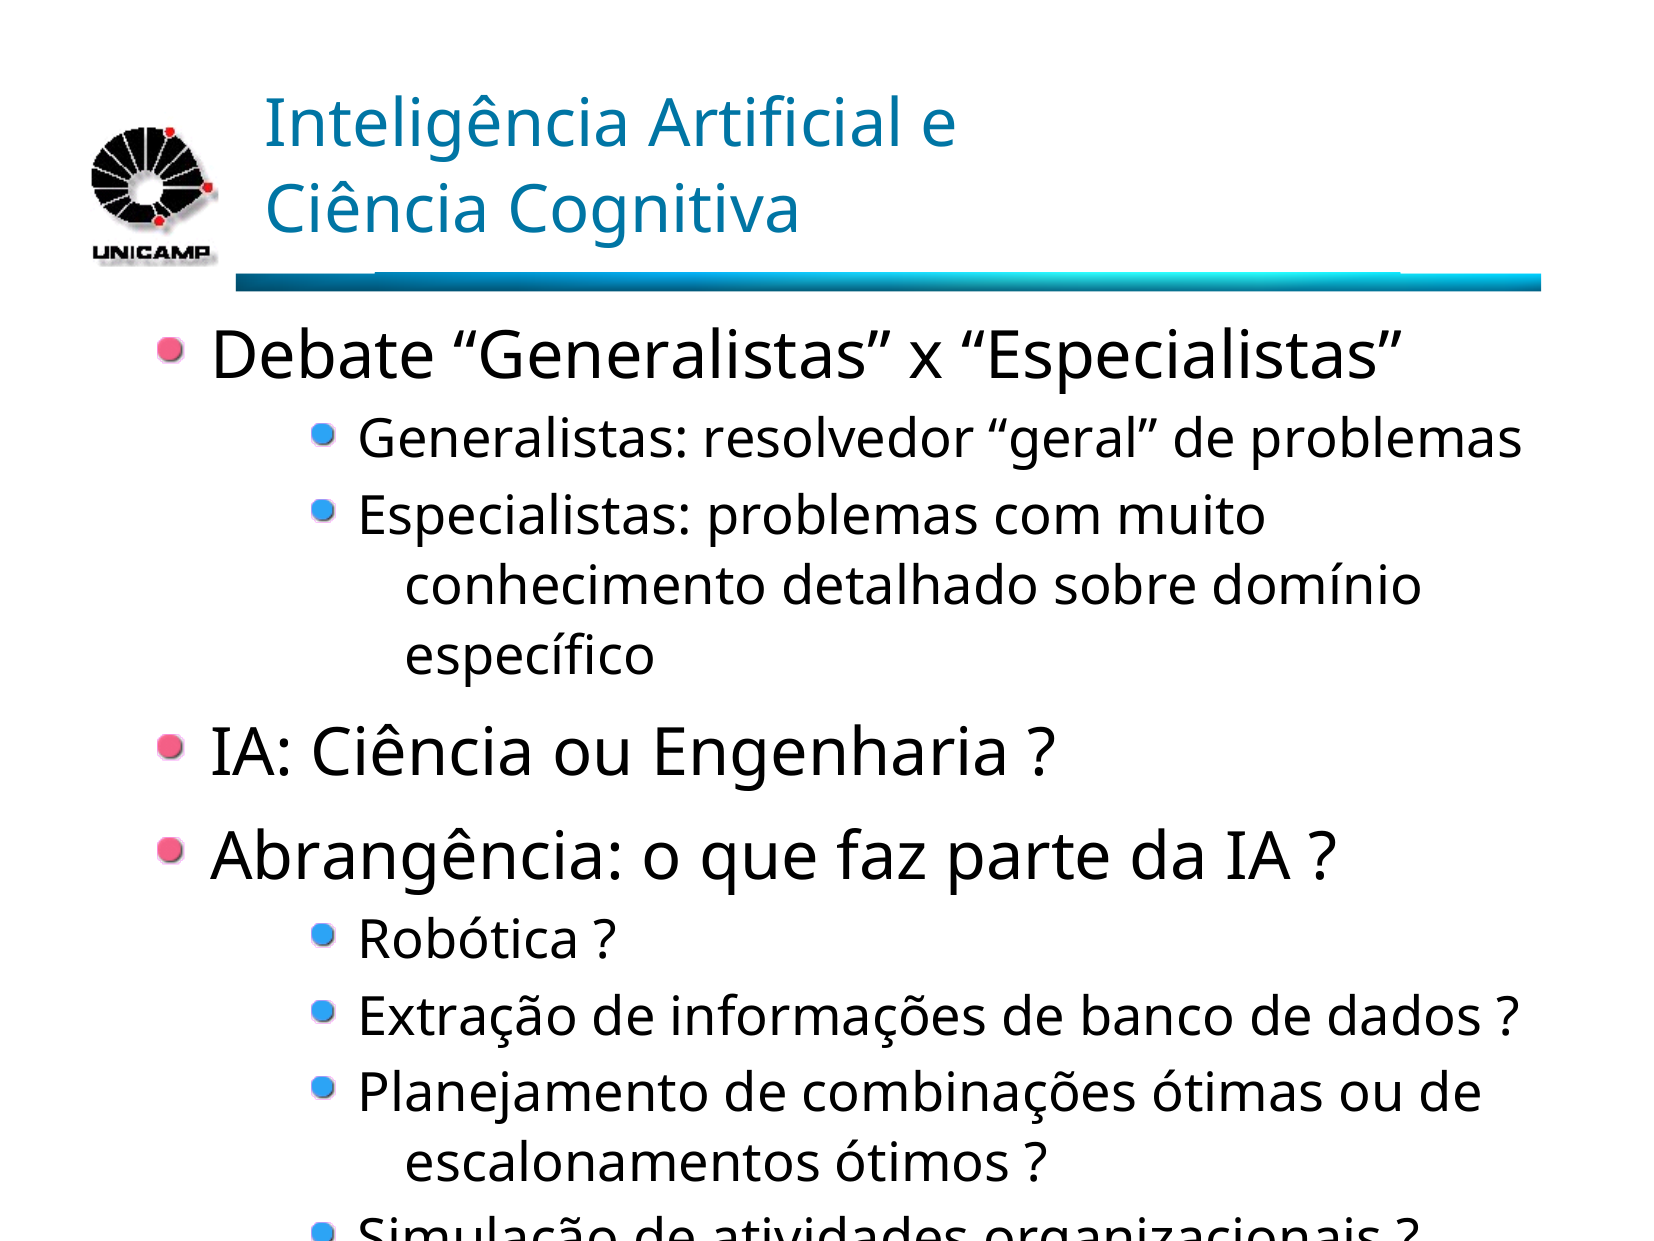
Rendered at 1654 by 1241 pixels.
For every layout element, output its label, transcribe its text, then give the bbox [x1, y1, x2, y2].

picture [310, 1221, 337, 1241]
list Debate “Generalistas” x “Especialistas” Generalistas: resolvedor “geral” de problemas Especialistas: problemas com muito conhecimento detalhado sobre domínio específico IA: Ciência ou Engenharia ? Abrangência: o que faz parte da IA ? Robótica ? Extração de informações de banco de dados ? Planejamento de combinações ótimas ou de escalonamentos ótimos ? Simulação de atividades organizacionais ? Programas que escrevem programas ? [121, 309, 1534, 1182]
title Inteligência Artificial e Ciência Cognitiva [264, 42, 1534, 250]
picture [125, 272, 1654, 295]
